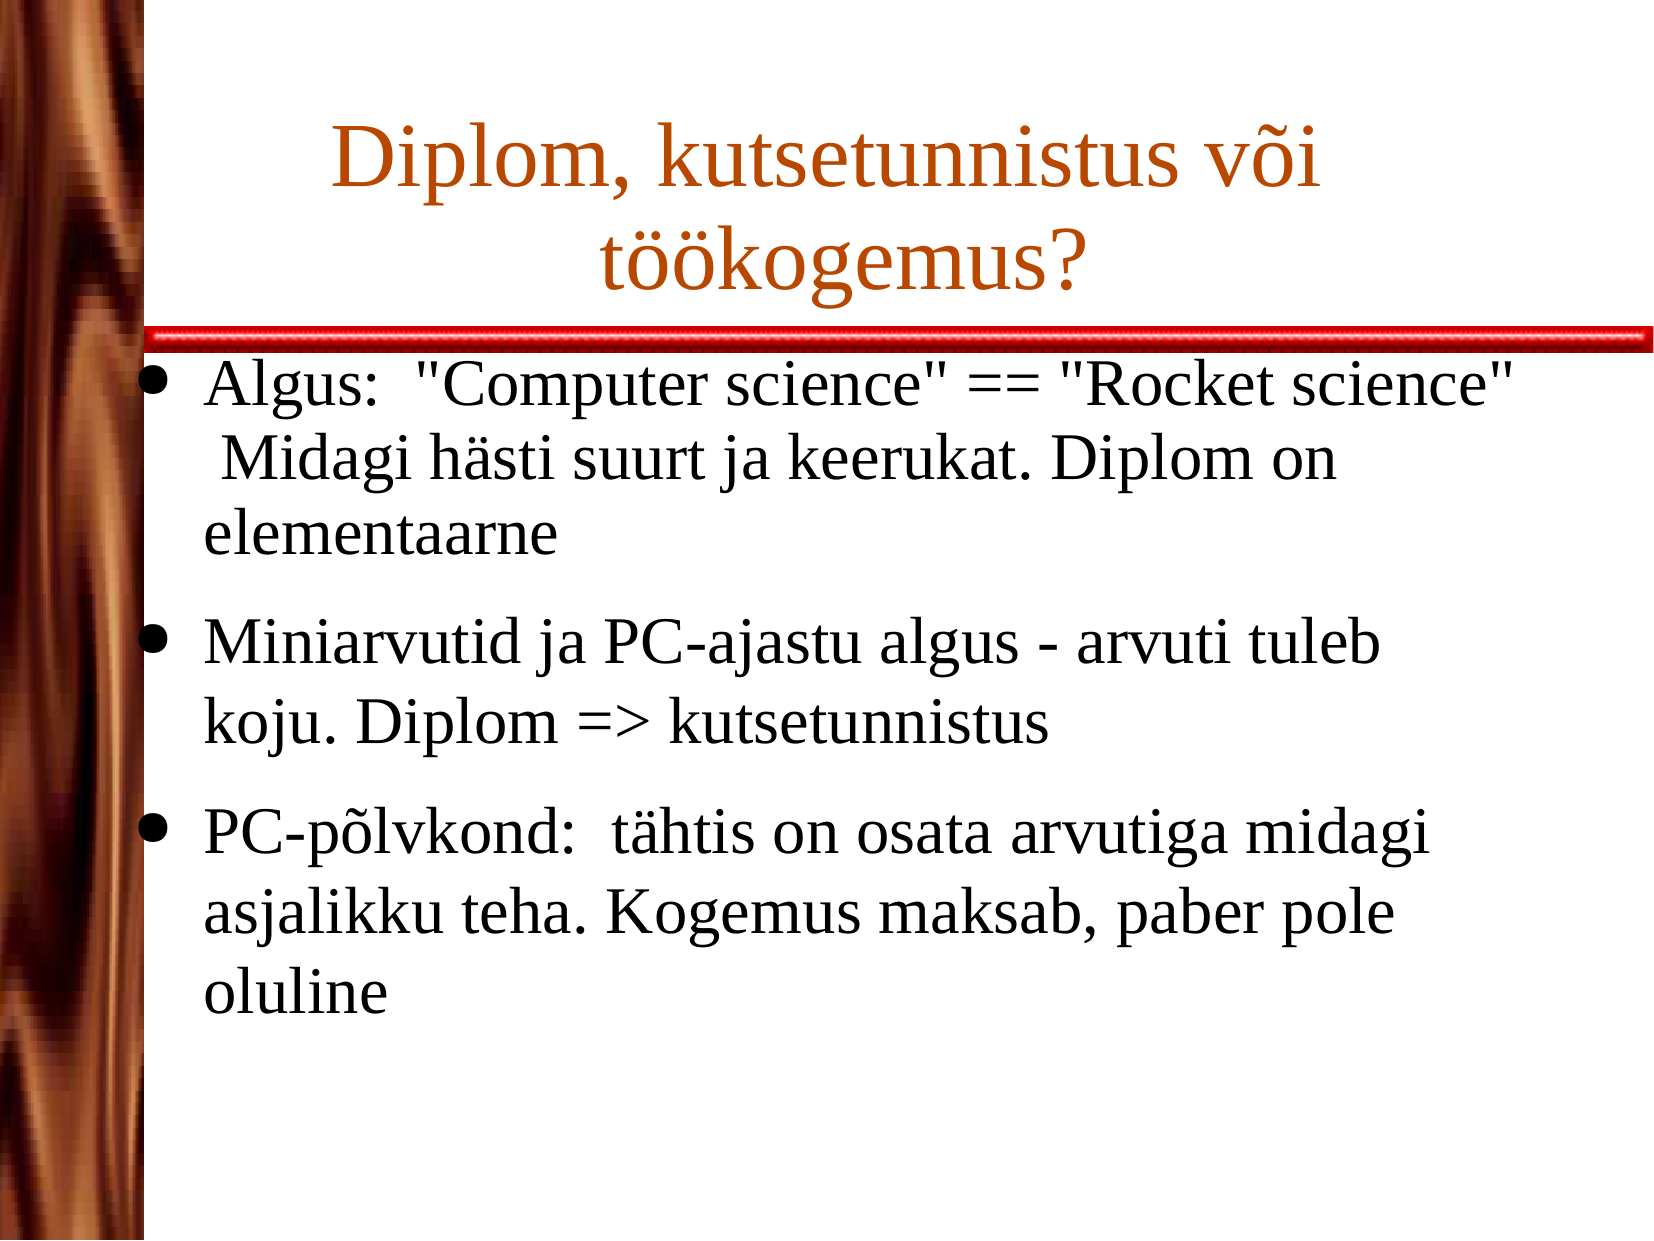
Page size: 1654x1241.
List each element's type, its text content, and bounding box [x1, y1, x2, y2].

list Algus: "Computer science" == "Rocket science" Midagi hästi suurt ja keerukat. Diplom on elementaarne Miniarvutid ja PC-ajastu algus - arvuti tuleb koju. Diplom => kutsetunnistus PC-põlvkond: tähtis on osata arvutiga midagi asjalikku teha. Kogemus maksab, paber pole oluline [121, 344, 1534, 1126]
picture [0, 0, 1654, 1240]
title Diplom, kutsetunnistus või töökogemus? [121, 84, 1534, 328]
